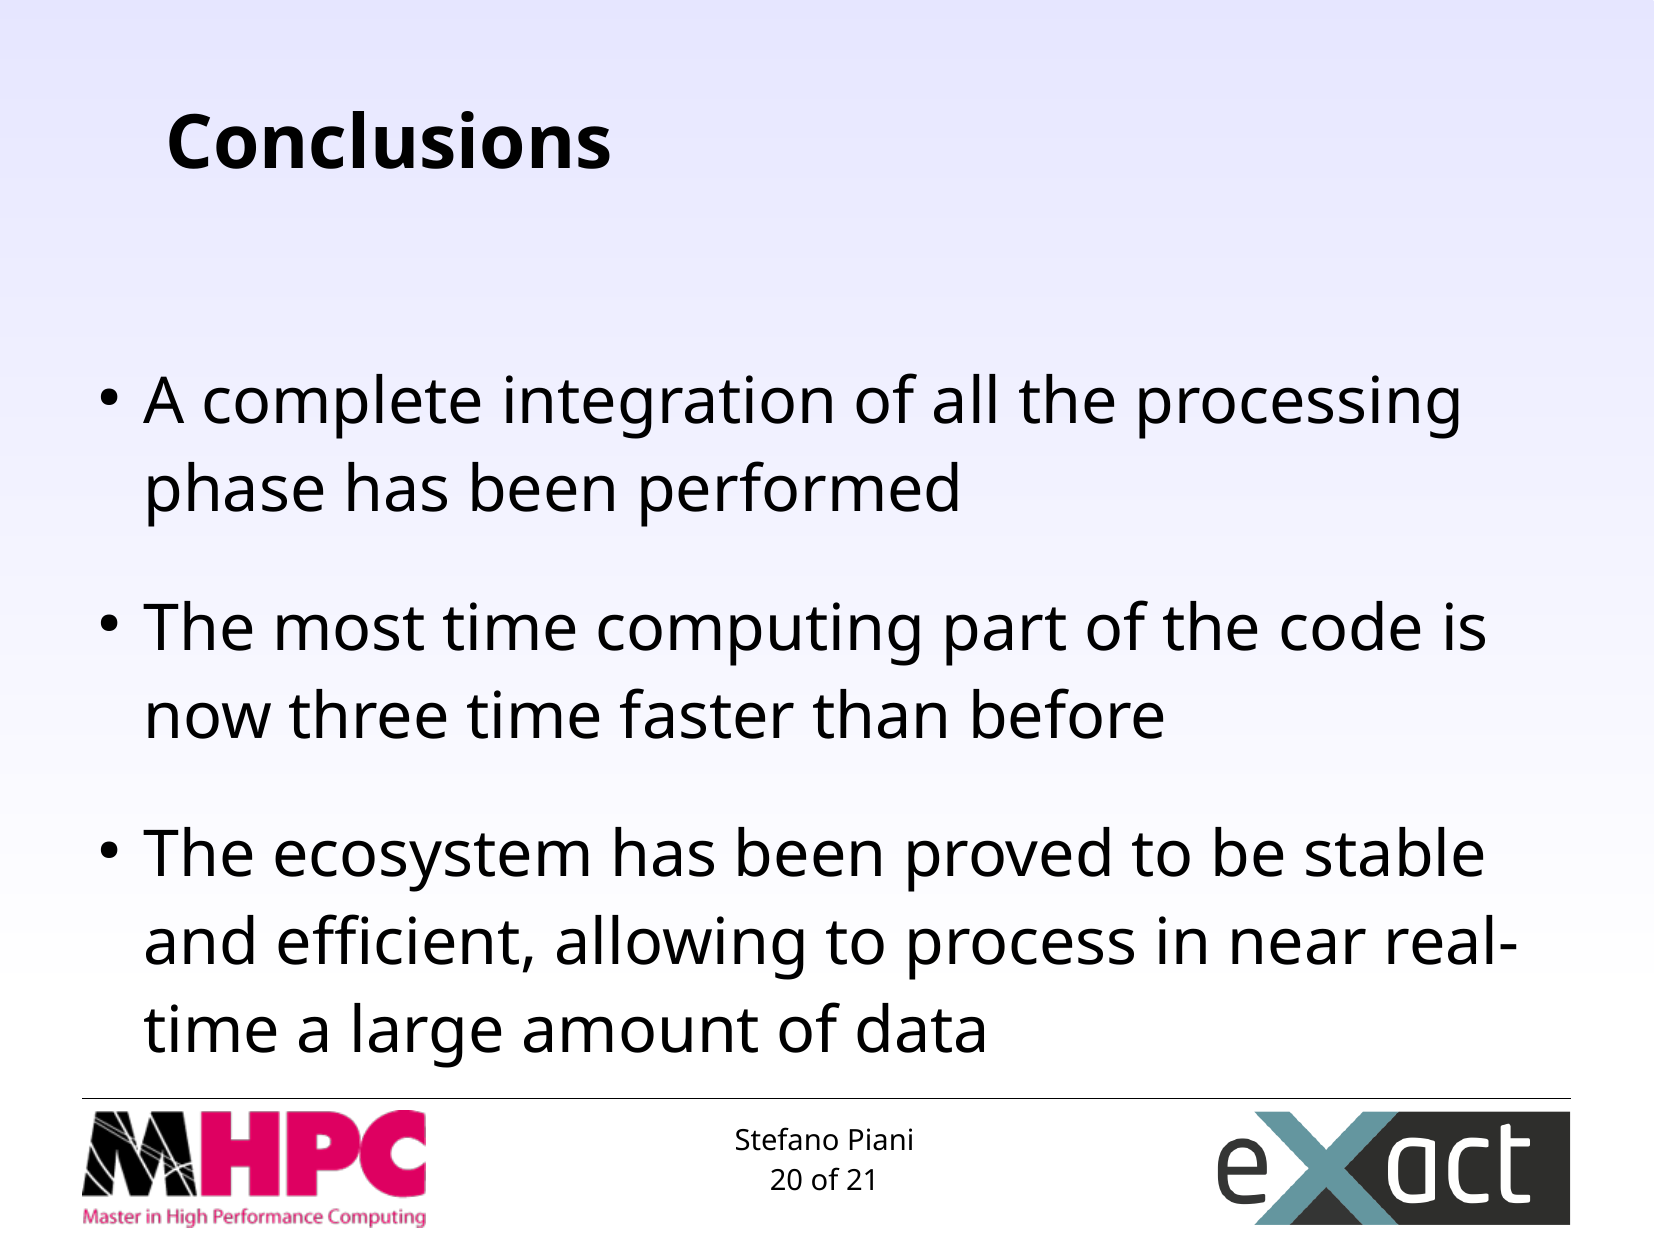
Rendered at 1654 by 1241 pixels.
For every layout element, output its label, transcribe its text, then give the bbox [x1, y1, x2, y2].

picture [82, 1110, 426, 1228]
picture [1216, 1110, 1571, 1226]
title Conclusions [165, 35, 1583, 243]
list A complete integration of all the processing phase has been performed The most time computing part of the code is now three time faster than before The ecosystem has been proved to be stable and efficient, allowing to process in near real-time a large amount of data [82, 354, 1571, 1075]
